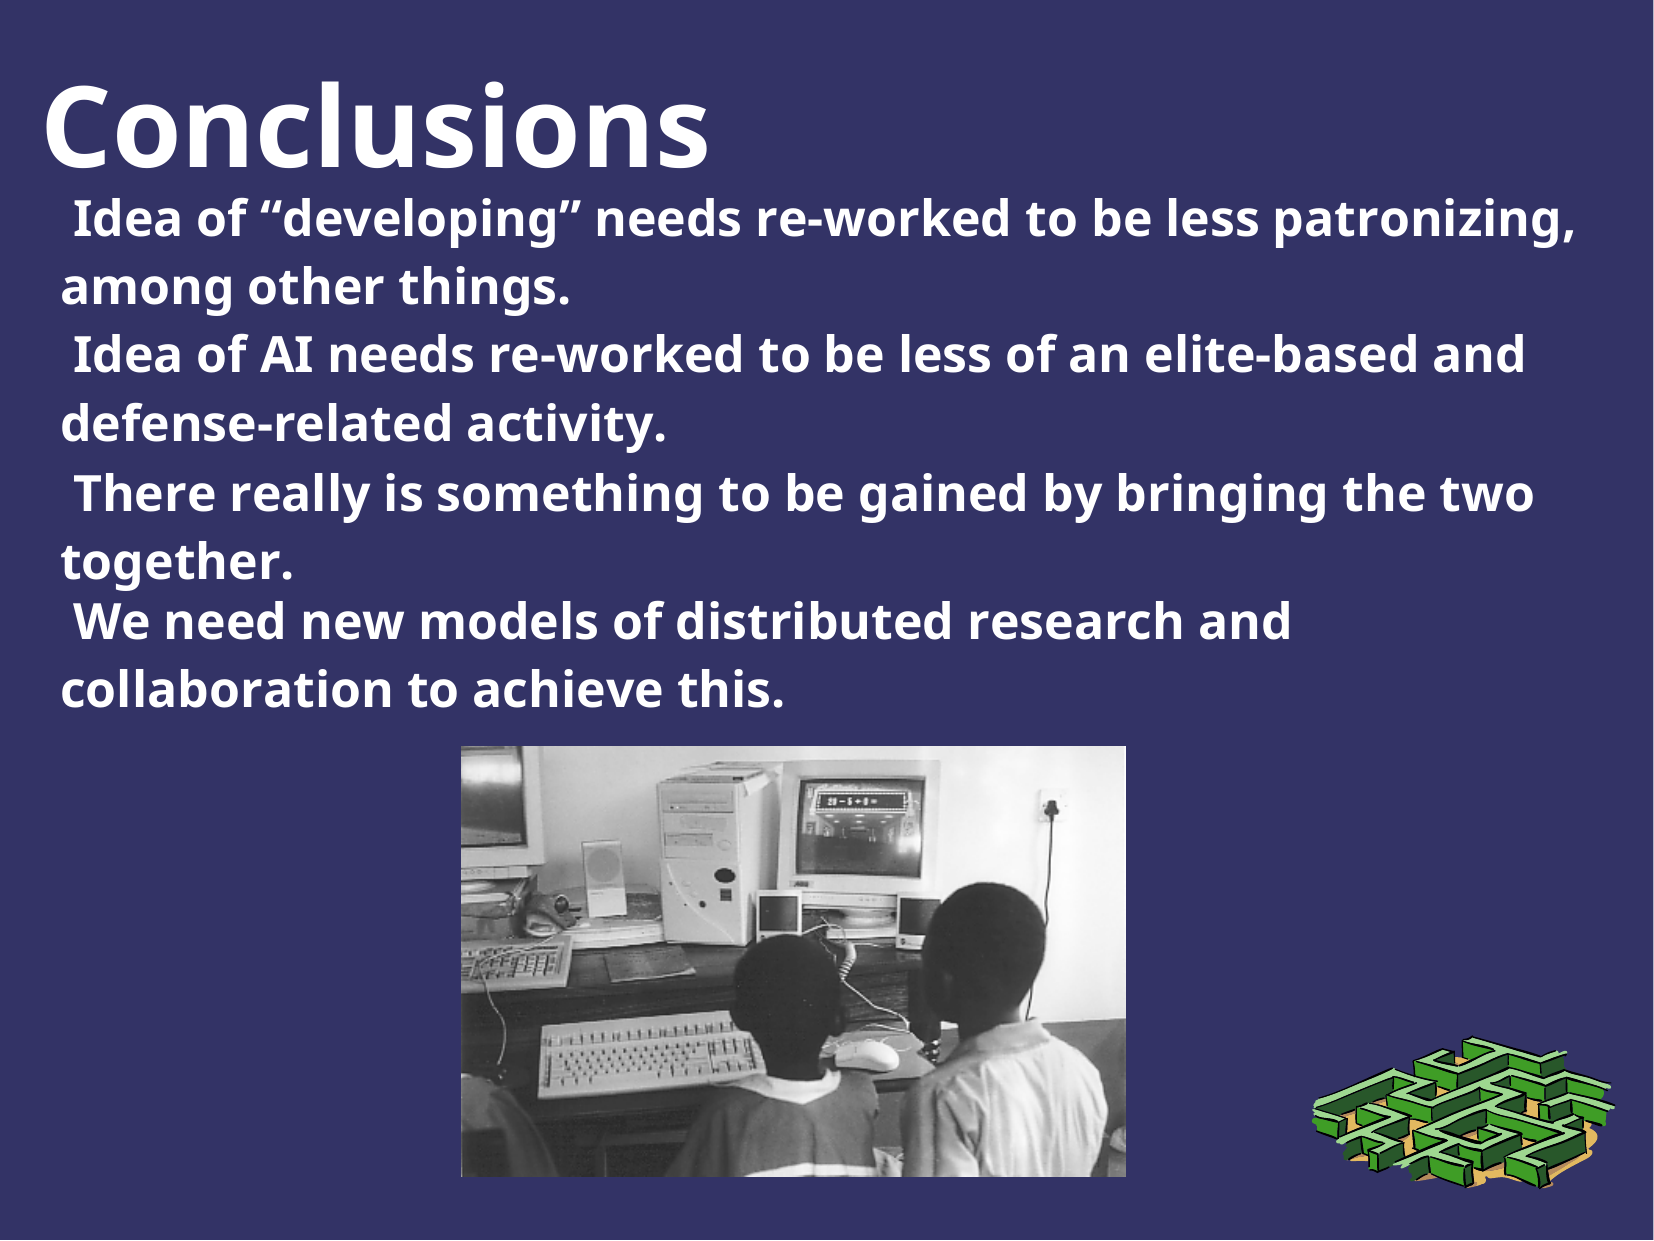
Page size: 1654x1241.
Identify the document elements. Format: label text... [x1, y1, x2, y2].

text_box We need new models of distributed research and collaboration to achieve this. [45, 578, 1583, 711]
text_box Idea of AI needs re-worked to be less of an elite-based and defense-related activity. [45, 312, 1583, 444]
text_box Conclusions [25, 39, 684, 190]
picture [461, 746, 1126, 1177]
text_box Idea of “developing” needs re-worked to be less patronizing, among other things. [45, 175, 1595, 307]
text_box There really is something to be gained by bringing the two together. [45, 450, 1583, 578]
